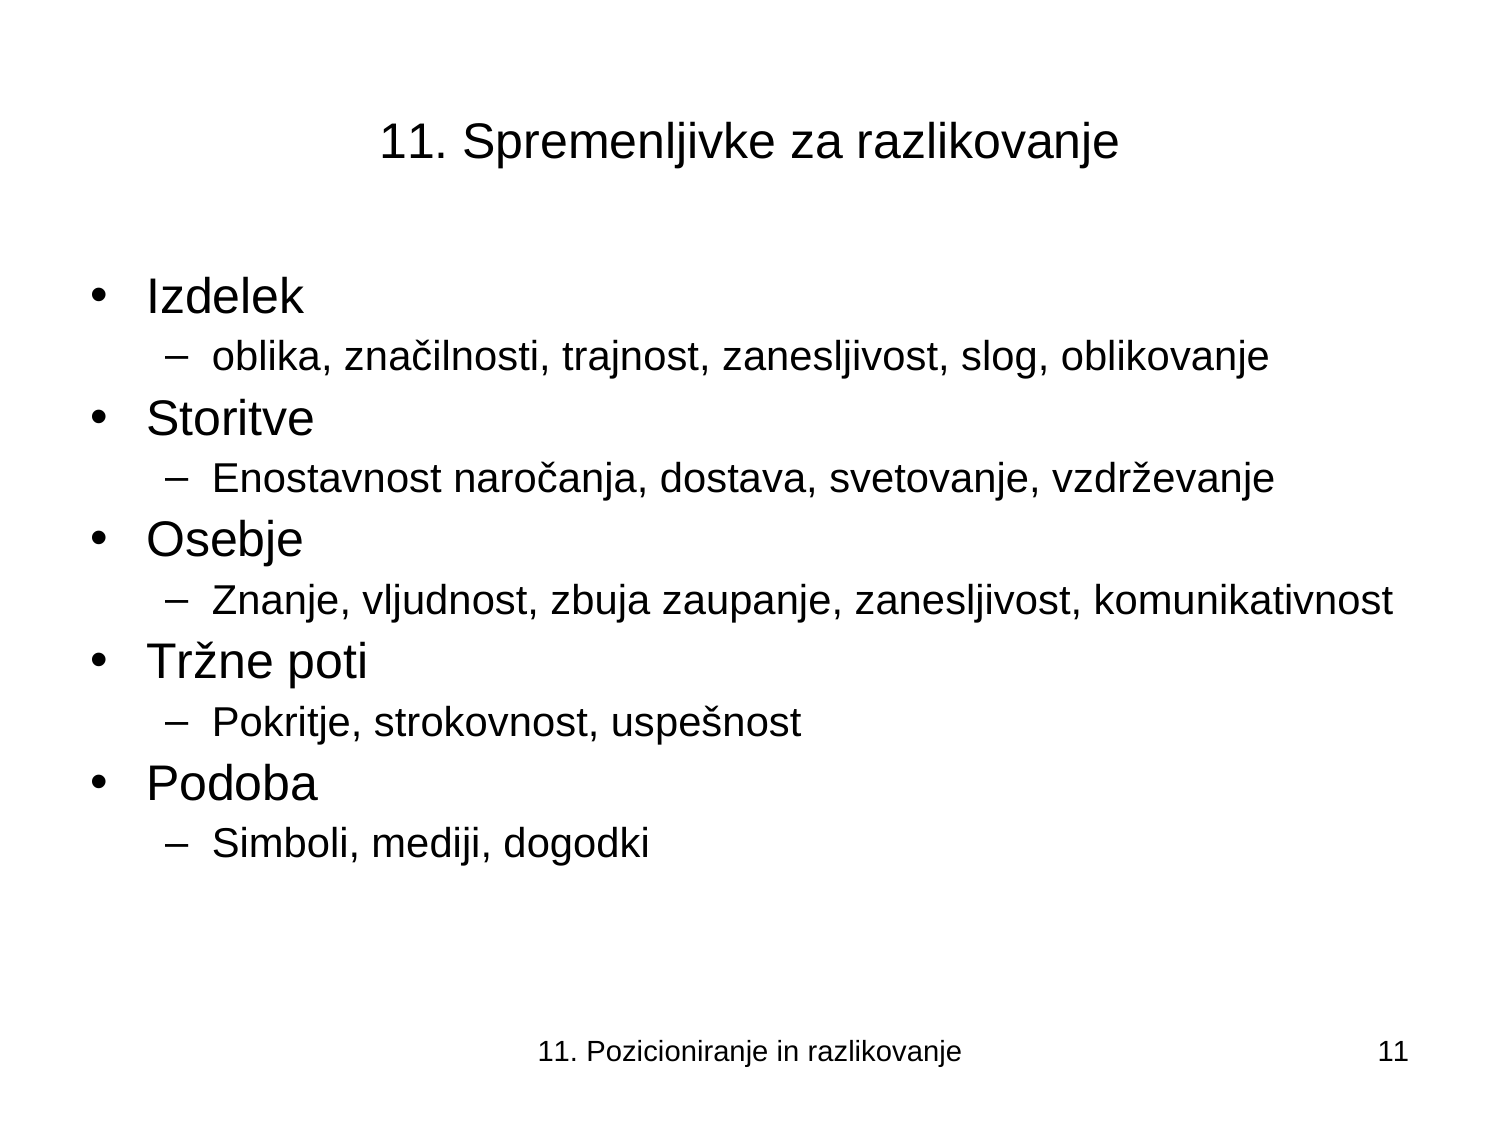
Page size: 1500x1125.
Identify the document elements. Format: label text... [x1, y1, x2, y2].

text_box 11. Pozicioniranje in razlikovanje [512, 1024, 988, 1103]
list Izdelek oblika, značilnosti, trajnost, zanesljivost, slog, oblikovanje Storitve Enostavnost naročanja, dostava, svetovanje, vzdrževanje Osebje Znanje, vljudnost, zbuja zaupanje, zanesljivost, komunikativnost Tržne poti Pokritje, strokovnost, uspešnost Podoba Simboli, mediji, dogodki [75, 262, 1426, 1006]
title 11. Spremenljivke za razlikovanje [75, 45, 1426, 233]
text_box <number> [1074, 1024, 1426, 1103]
